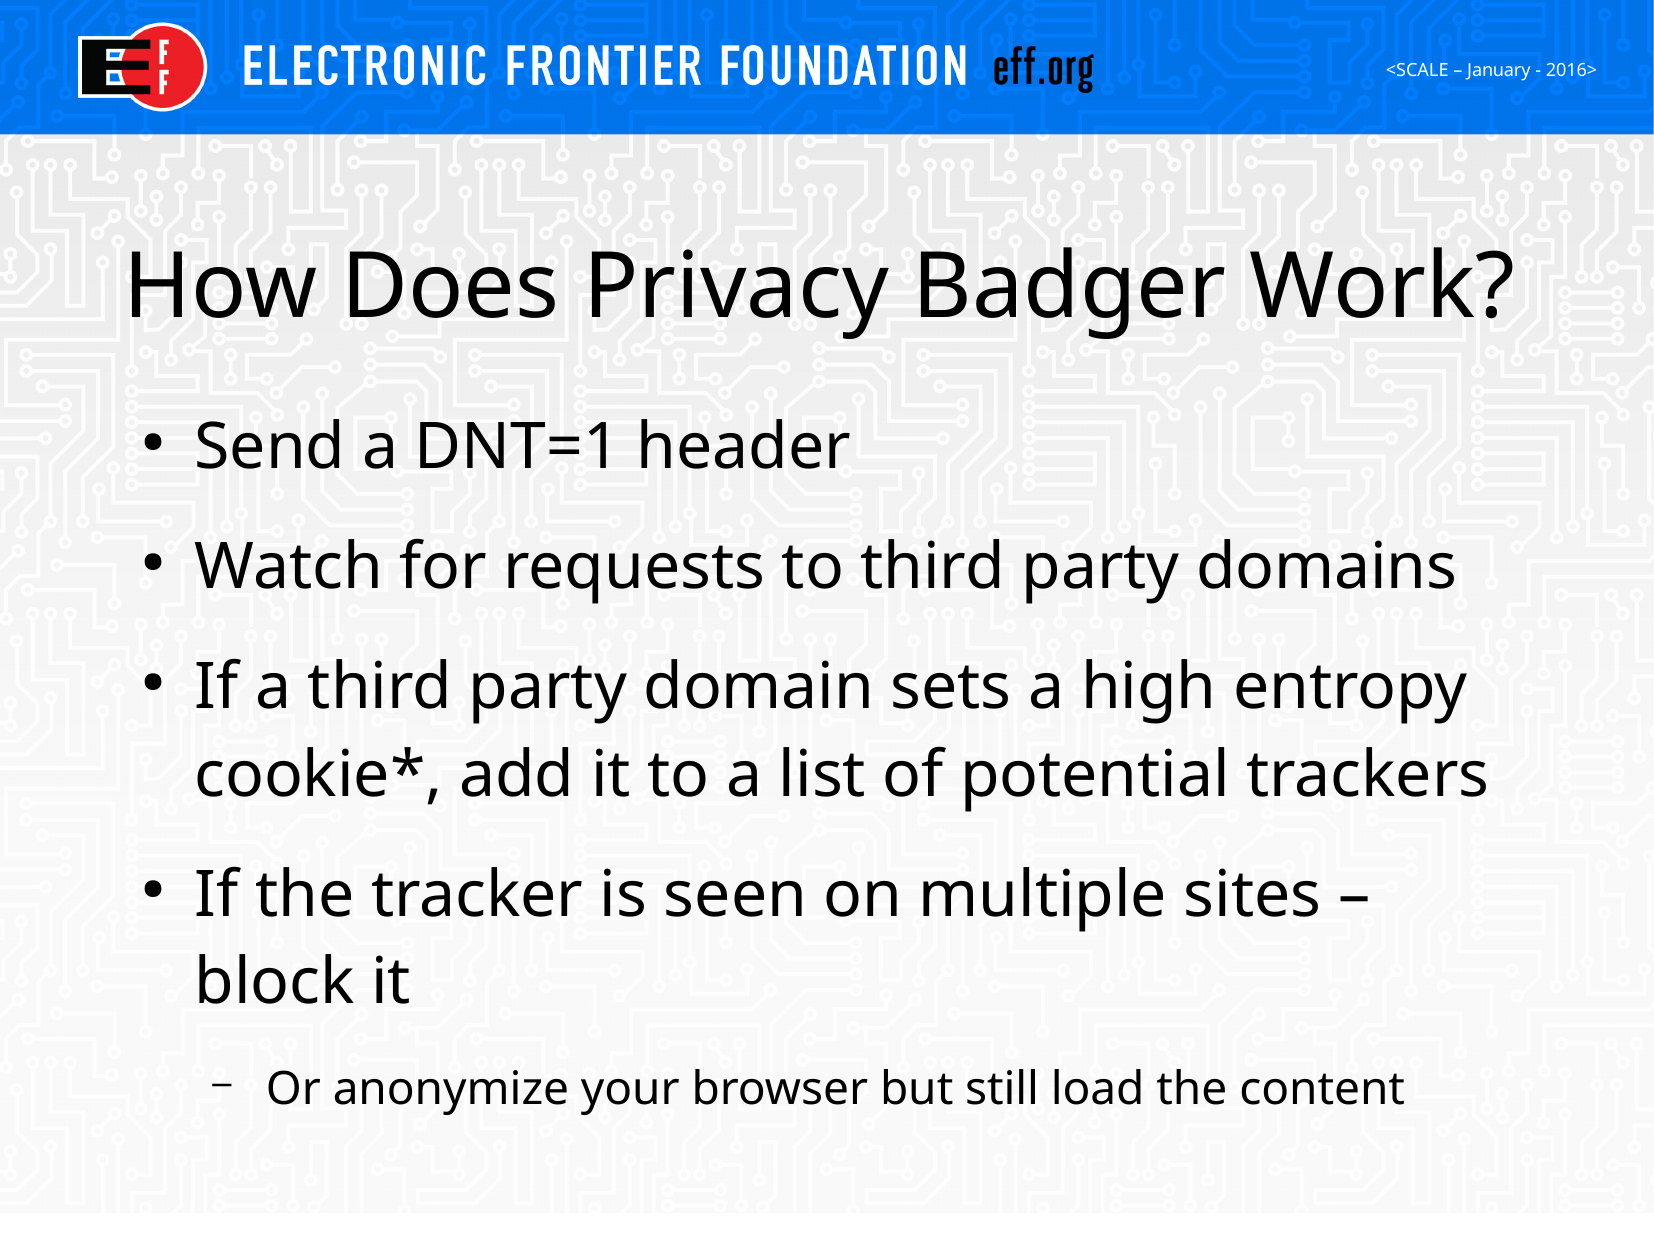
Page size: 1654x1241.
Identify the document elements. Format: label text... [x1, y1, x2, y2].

picture [0, 0, 1654, 1213]
list Send a DNT=1 header Watch for requests to third party domains If a third party domain sets a high entropy cookie*, add it to a list of potential trackers If the tracker is seen on multiple sites – block it Or anonymize your browser but still load the content [124, 399, 1530, 1144]
title How Does Privacy Badger Work? [124, 179, 1530, 386]
